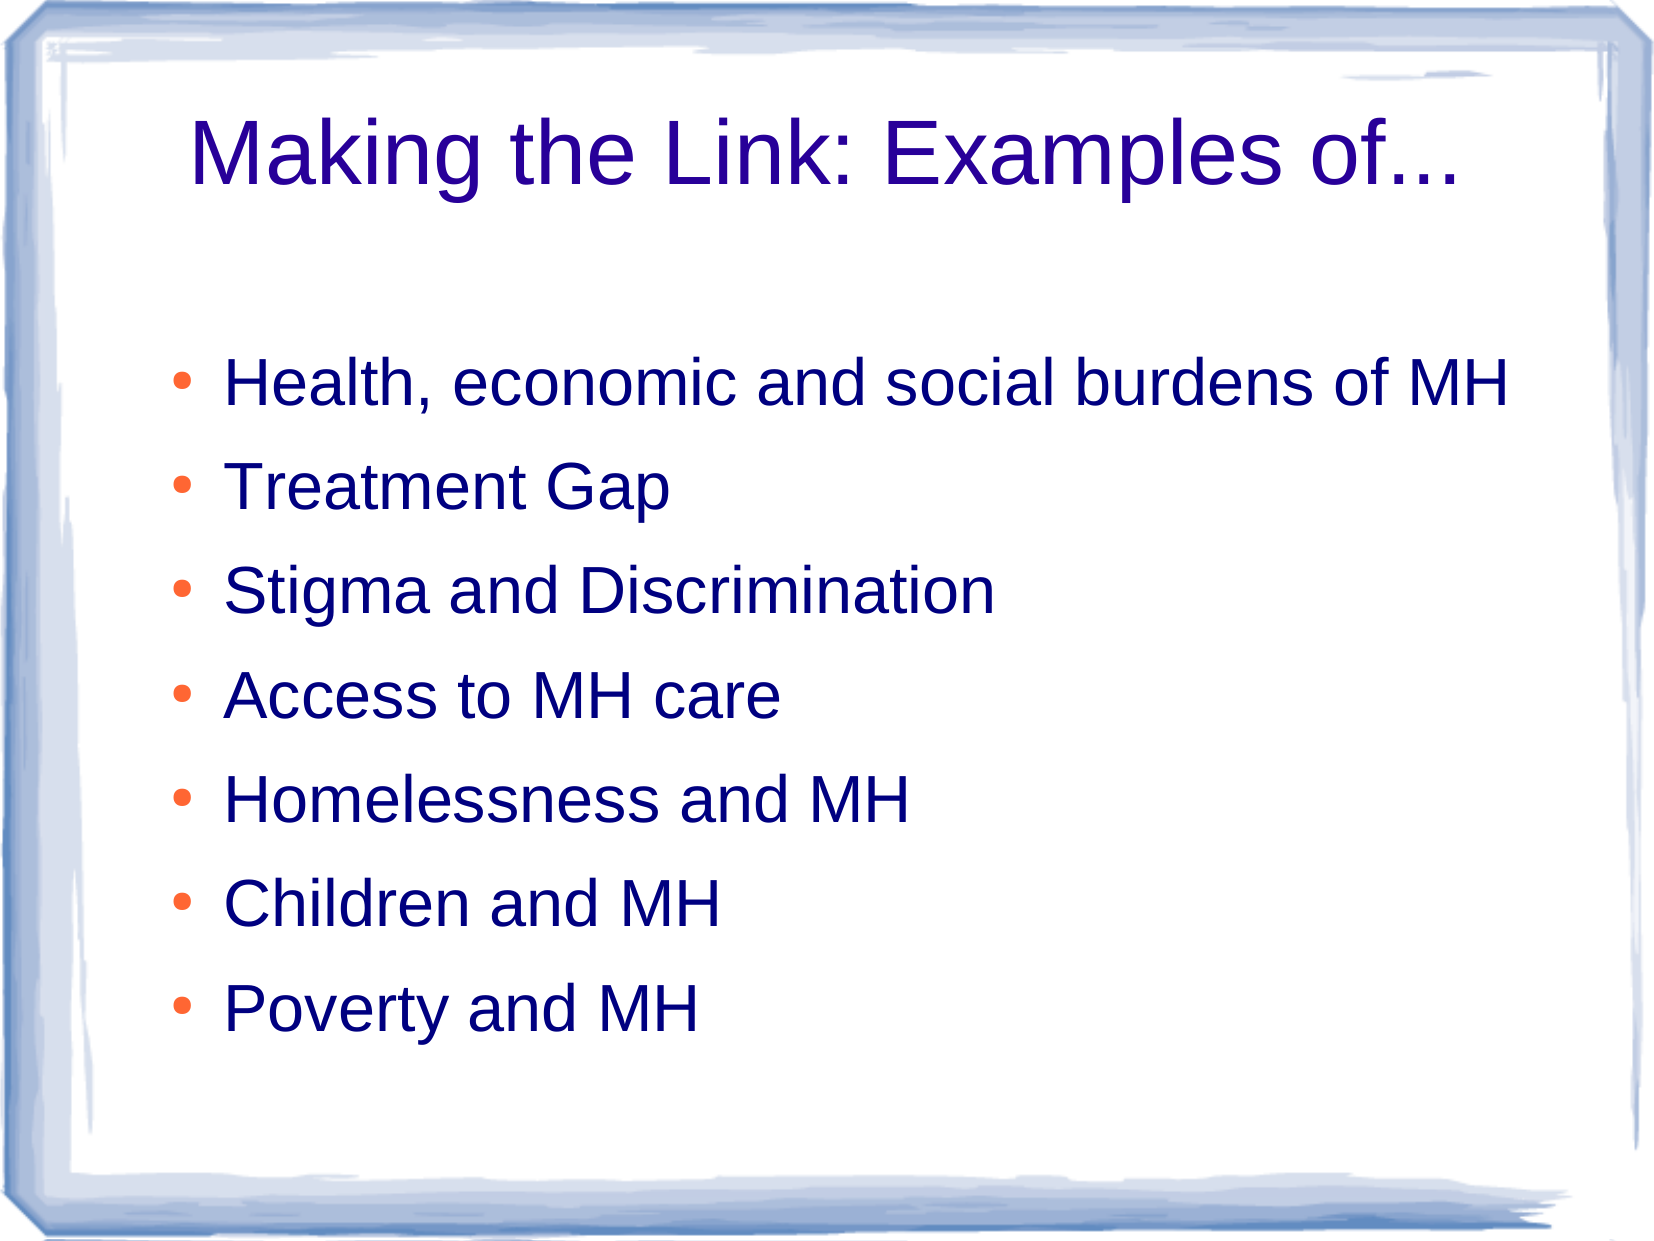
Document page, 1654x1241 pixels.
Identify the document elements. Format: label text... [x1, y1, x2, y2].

list Health, economic and social burdens of MH Treatment Gap Stigma and Discrimination Access to MH care Homelessness and MH Children and MH Poverty and MH [152, 344, 1534, 1127]
title Making the Link: Examples of... [82, 49, 1571, 257]
picture [0, 0, 1654, 1241]
